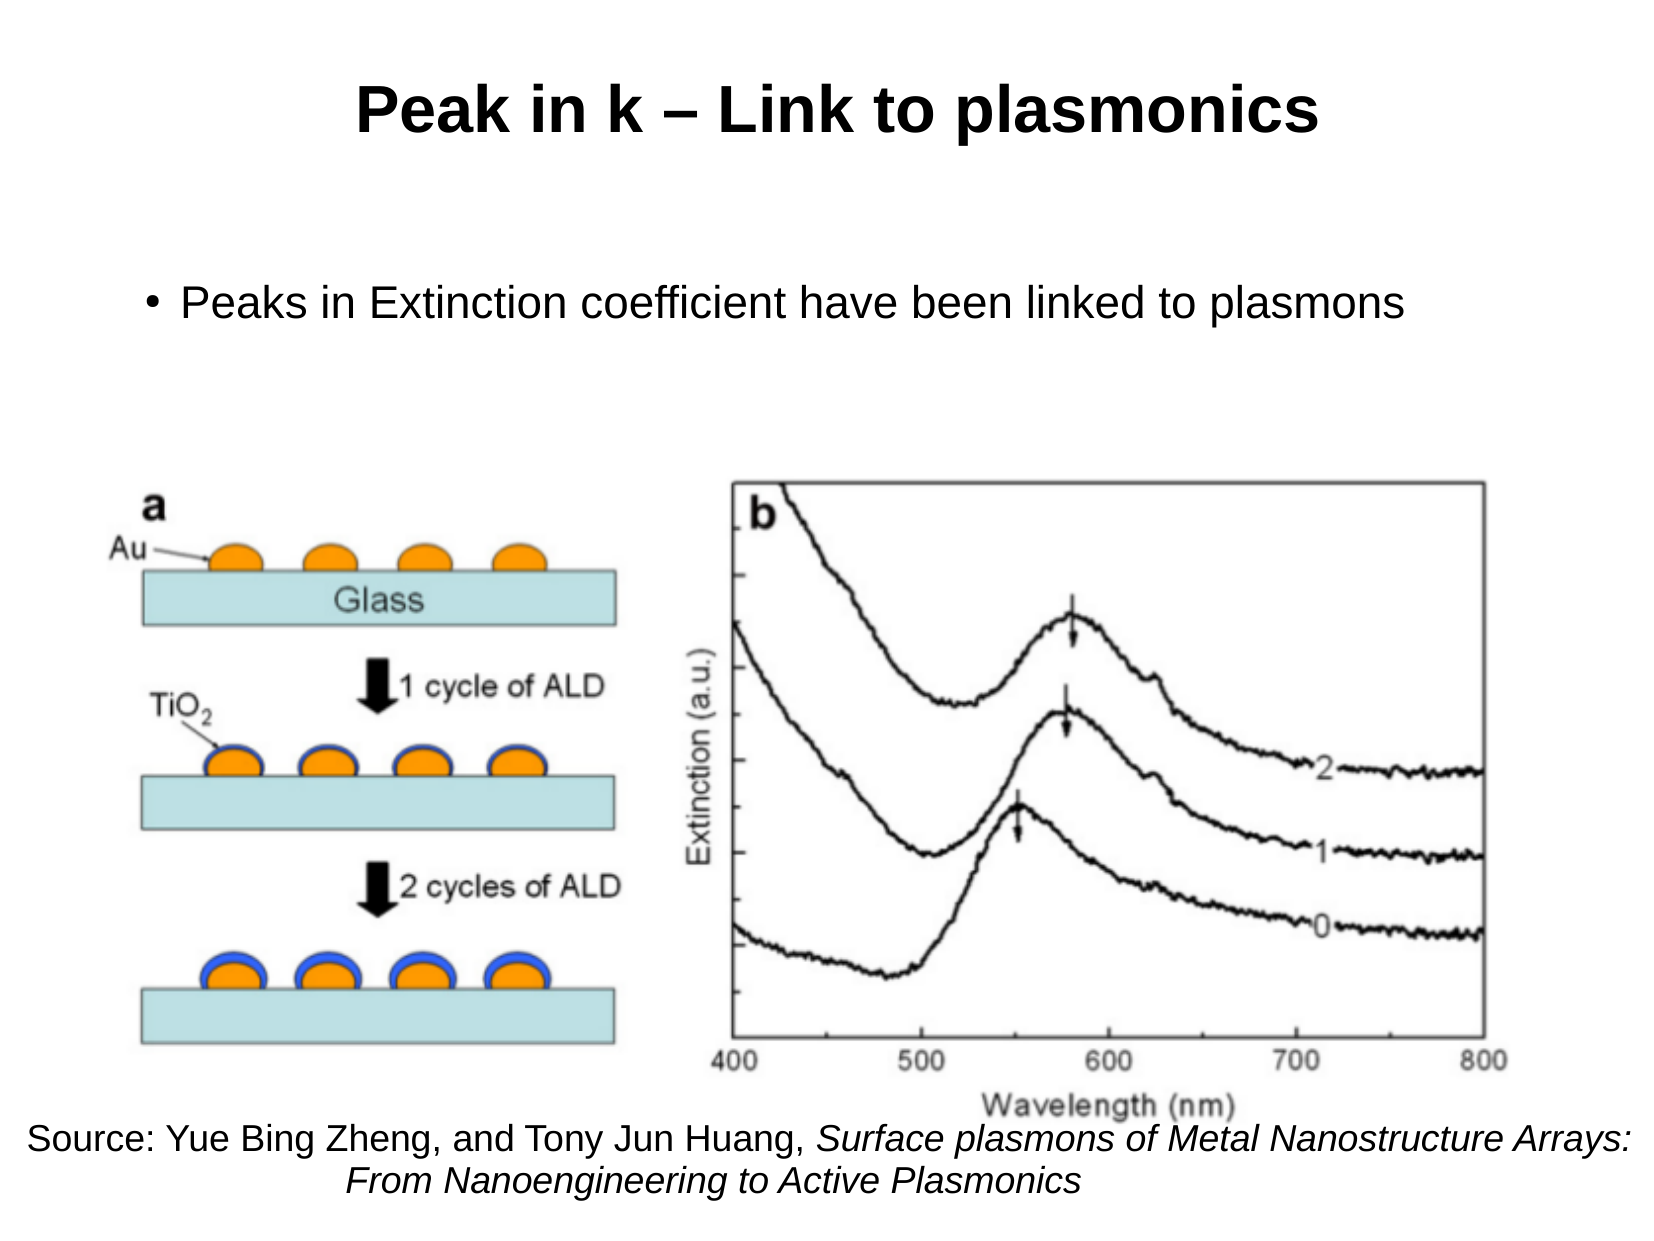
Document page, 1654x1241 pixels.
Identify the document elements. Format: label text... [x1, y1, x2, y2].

title Peak in k – Link to plasmonics [94, 5, 1583, 213]
text_box Source: Yue Bing Zheng, and Tony Jun Huang, Surface plasmons of Metal Nanostructure Arrays: From Nanoengineering to Active Plasmonics [0, 1110, 1654, 1210]
text_box Peaks in Extinction coefficient have been linked to plasmons [129, 269, 1422, 336]
picture [82, 436, 1538, 1110]
